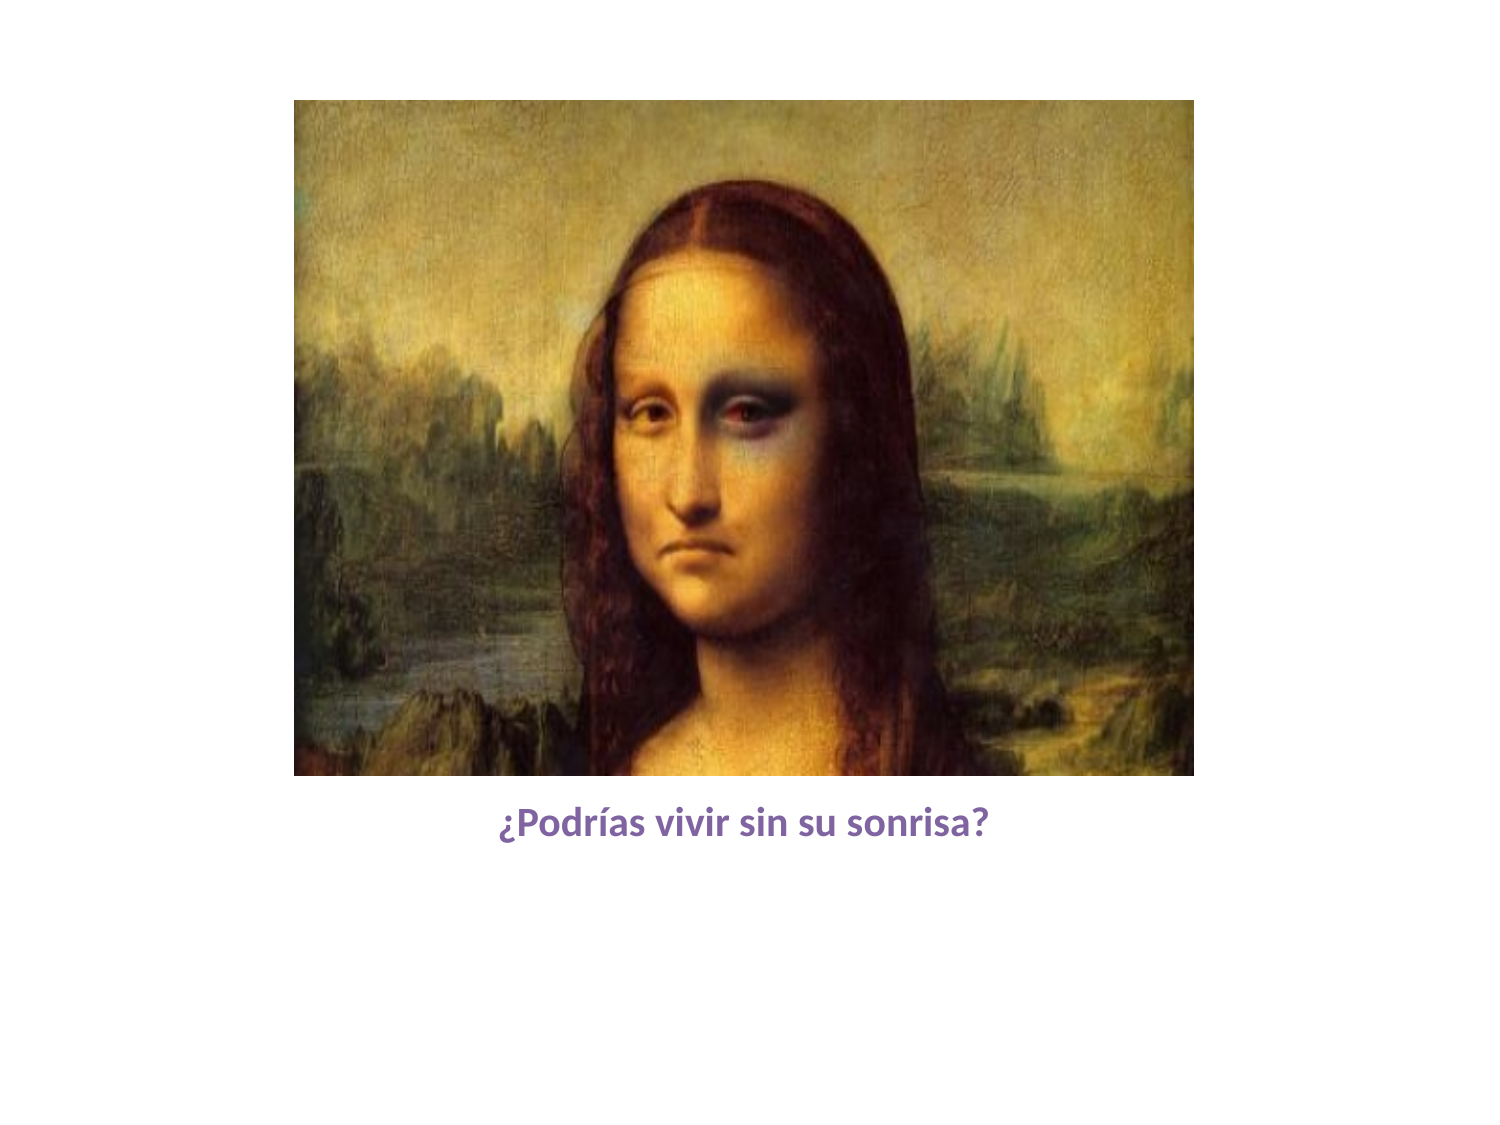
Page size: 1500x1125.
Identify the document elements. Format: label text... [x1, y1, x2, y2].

title ¿Podrías vivir sin su sonrisa? [294, 787, 1194, 881]
picture [294, 100, 1194, 776]
